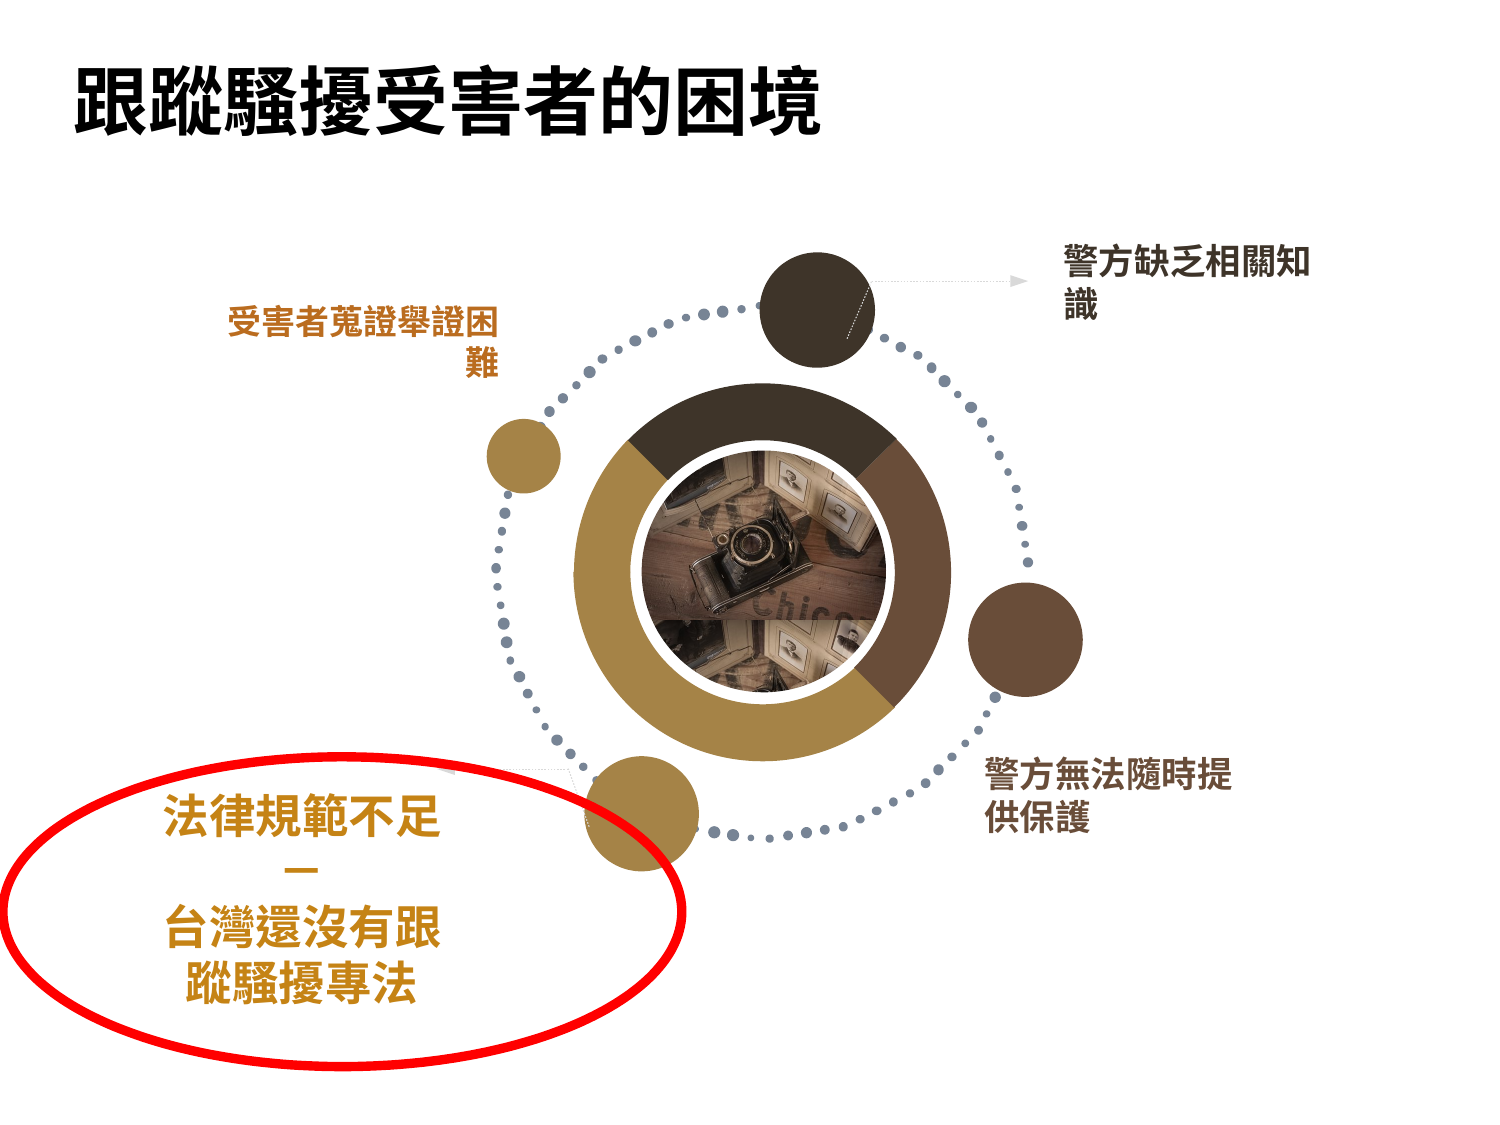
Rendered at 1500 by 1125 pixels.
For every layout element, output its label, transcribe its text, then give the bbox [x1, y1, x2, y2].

text_box [629, 335, 642, 347]
text_box [938, 375, 951, 388]
text_box [913, 351, 923, 360]
text_box [572, 381, 581, 390]
text_box [565, 748, 576, 760]
text_box 法律規範不足－ 台灣還沒有跟蹤騷擾專法 [135, 778, 470, 1019]
text_box [933, 764, 944, 776]
text_box [1004, 468, 1012, 476]
text_box [557, 393, 568, 404]
text_box [947, 752, 957, 762]
text_box 警方缺乏相關知識 [1048, 231, 1353, 333]
text_box [551, 734, 563, 746]
text_box [544, 406, 555, 417]
text_box [663, 319, 674, 329]
text_box 受害者蒐證舉證困難 [212, 292, 517, 390]
text_box [1015, 503, 1023, 511]
text_box [838, 822, 848, 832]
text_box [755, 252, 876, 368]
text_box [965, 401, 978, 414]
text_box [698, 308, 710, 321]
text_box [497, 617, 510, 630]
text_box [497, 526, 506, 536]
text_box [954, 390, 962, 399]
text_box [573, 383, 952, 762]
text_box 跟蹤騷擾受害者的困境 [59, 47, 839, 152]
text_box [532, 706, 541, 714]
text_box [493, 583, 502, 591]
text_box [583, 366, 596, 379]
text_box [871, 806, 882, 816]
text_box [974, 725, 983, 735]
text_box [895, 341, 906, 353]
text_box [737, 305, 746, 314]
text_box [584, 809, 661, 872]
text_box [977, 417, 988, 428]
text_box [987, 435, 995, 443]
text_box [879, 333, 890, 343]
text_box [1016, 521, 1028, 531]
text_box [819, 824, 830, 835]
text_box [783, 830, 793, 841]
text_box [855, 815, 865, 824]
text_box [614, 345, 623, 354]
text_box [499, 507, 511, 519]
text_box [765, 834, 774, 843]
text_box [961, 739, 970, 748]
text_box [513, 671, 526, 683]
text_box [889, 797, 898, 807]
text_box [708, 826, 721, 839]
text_box [496, 601, 505, 610]
text_box [681, 313, 691, 322]
text_box [486, 418, 561, 499]
text_box [494, 546, 503, 554]
text_box [920, 778, 931, 789]
text_box [506, 656, 515, 665]
text_box [727, 829, 740, 842]
text_box [1011, 484, 1021, 493]
text_box [579, 762, 588, 771]
text_box 警方無法隨時提供保護 [969, 744, 1274, 845]
text_box [522, 688, 533, 699]
text_box [800, 827, 812, 839]
text_box [491, 563, 501, 574]
text_box [541, 722, 549, 731]
text_box [1021, 540, 1029, 548]
text_box [716, 305, 729, 318]
text_box [968, 582, 1083, 703]
text_box [747, 834, 755, 842]
text_box [647, 327, 658, 338]
text_box [586, 756, 699, 864]
text_box [905, 789, 915, 798]
text_box [994, 450, 1004, 461]
text_box [597, 354, 608, 364]
text_box [500, 636, 513, 649]
text_box [926, 362, 937, 374]
text_box [1022, 557, 1034, 568]
text_box [982, 710, 991, 718]
